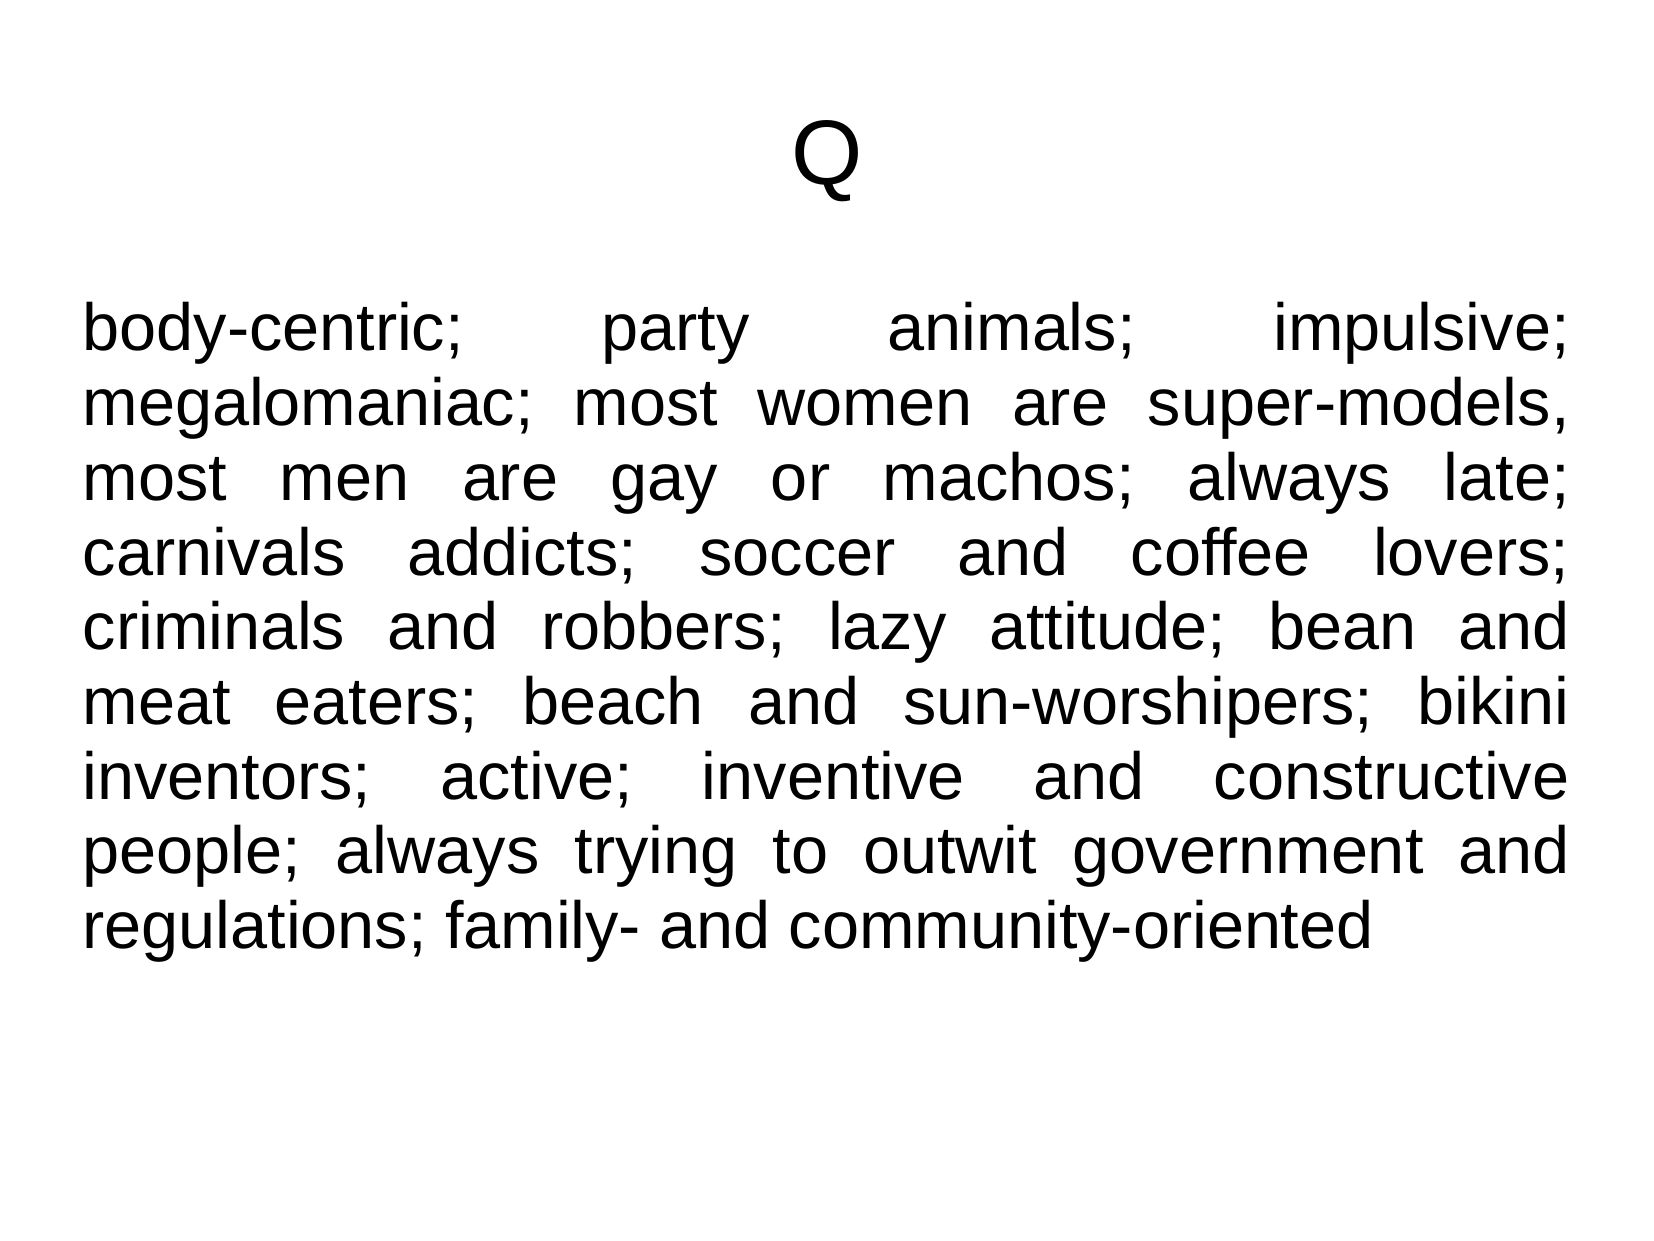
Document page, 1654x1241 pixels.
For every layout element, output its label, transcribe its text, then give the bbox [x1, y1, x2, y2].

title Q [82, 49, 1571, 257]
list body-centric; party animals; impulsive; megalomaniac; most women are super-models, most men are gay or machos; always late; carnivals addicts; soccer and coffee lovers; criminals and robbers; lazy attitude; bean and meat eaters; beach and sun-worshipers; bikini inventors; active; inventive and constructive people; always trying to outwit government and regulations; family- and community-oriented [82, 290, 1571, 1109]
